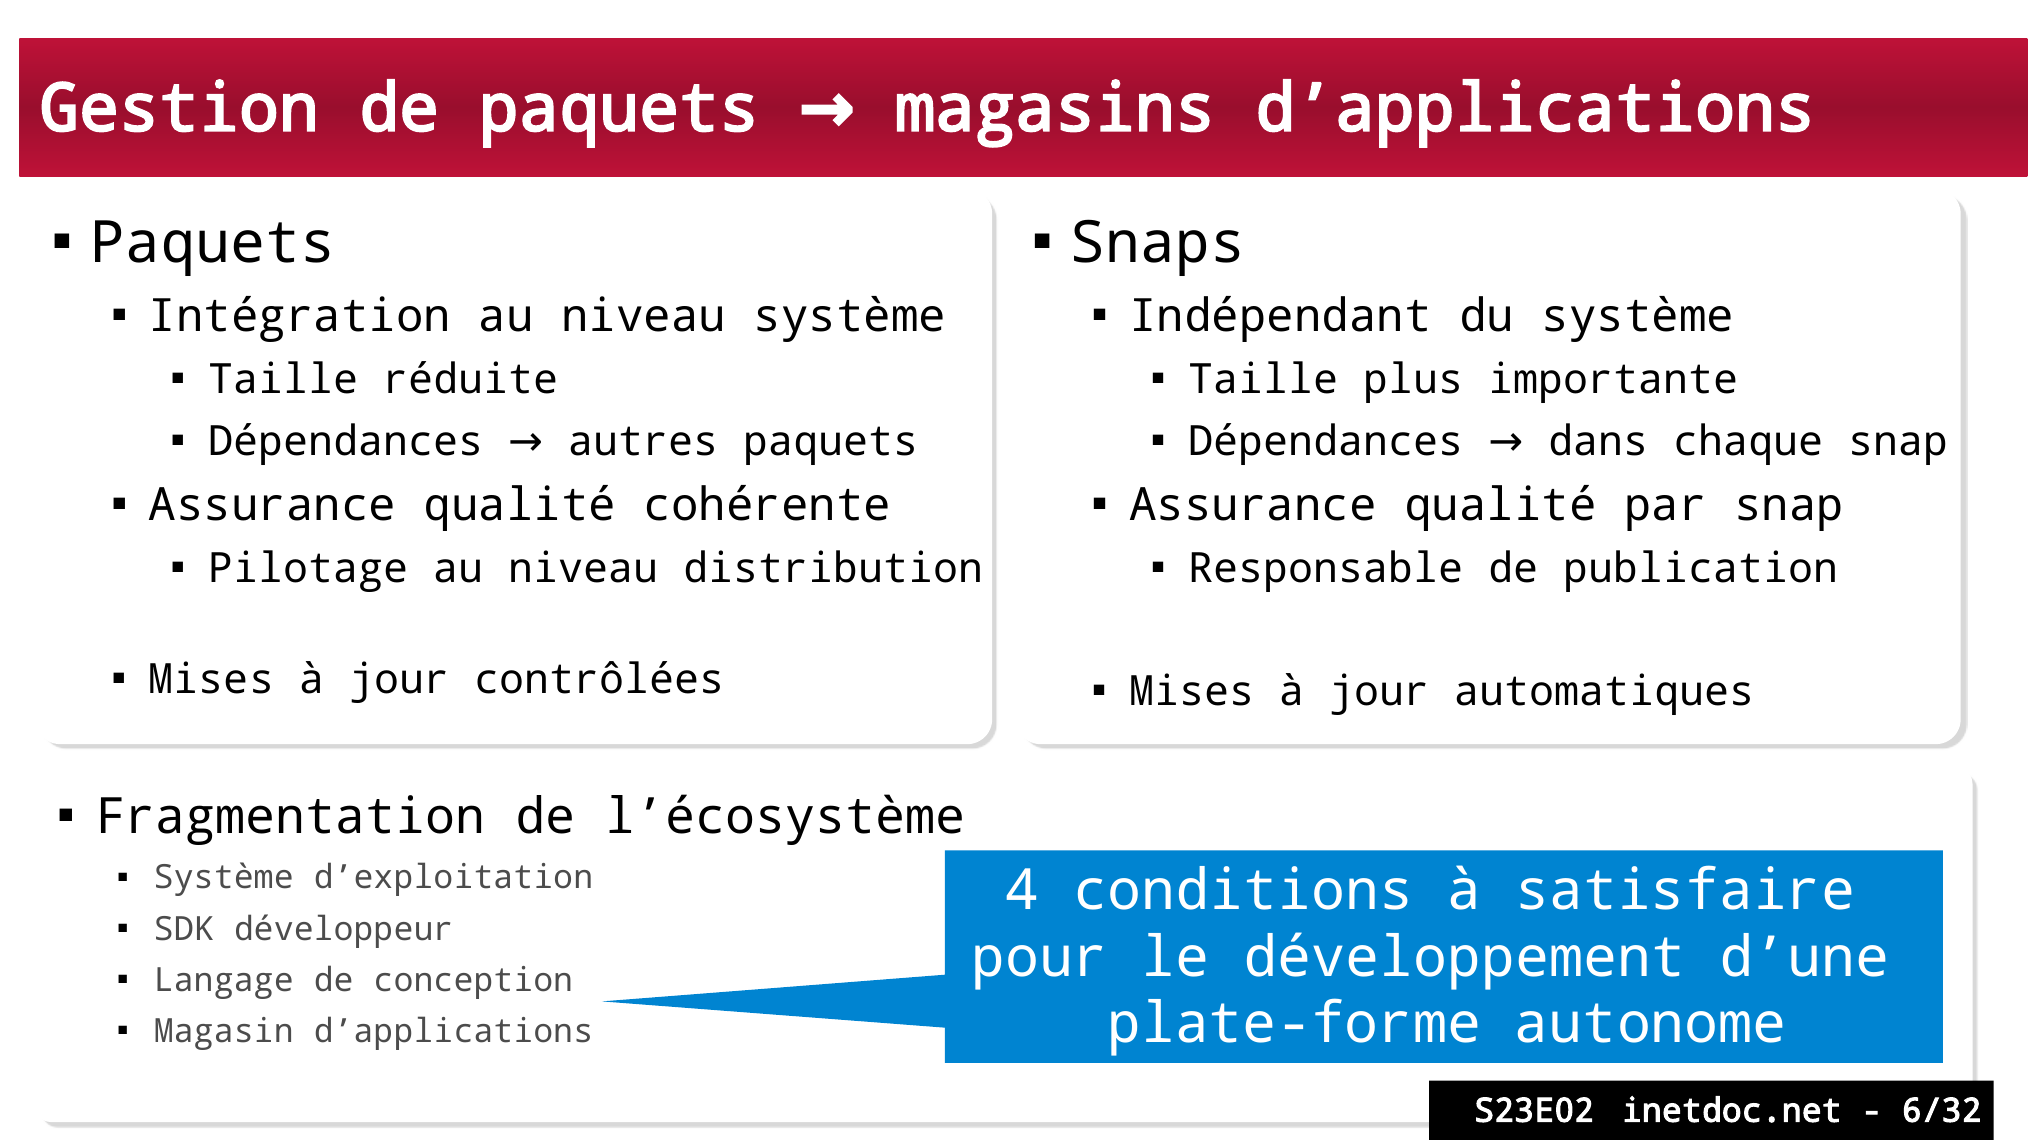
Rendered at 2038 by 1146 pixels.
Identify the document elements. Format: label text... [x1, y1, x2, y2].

text_box Gestion de paquets → magasins d’applications [19, 38, 2028, 177]
text_box 4 conditions à satisfaire pour le développement d’une plate-forme autonome [601, 850, 1943, 1063]
text_box Paquets Intégration au niveau système Taille réduite Dépendances → autres paquets Assurance qualité cohérente Pilotage au niveau distribution Mises à jour contrôlées [35, 188, 993, 745]
text_box Snaps Indépendant du système Taille plus importante Dépendances → dans chaque snap Assurance qualité par snap Responsable de publication Mises à jour automatiques [1015, 188, 1961, 745]
text_box Fragmentation de l’écosystème Système d’exploitation SDK développeur Langage de conception Magasin d’applications [35, 767, 1973, 1123]
text_box S23E02 inetdoc.net - <numéro>/32 [1429, 1080, 1994, 1140]
